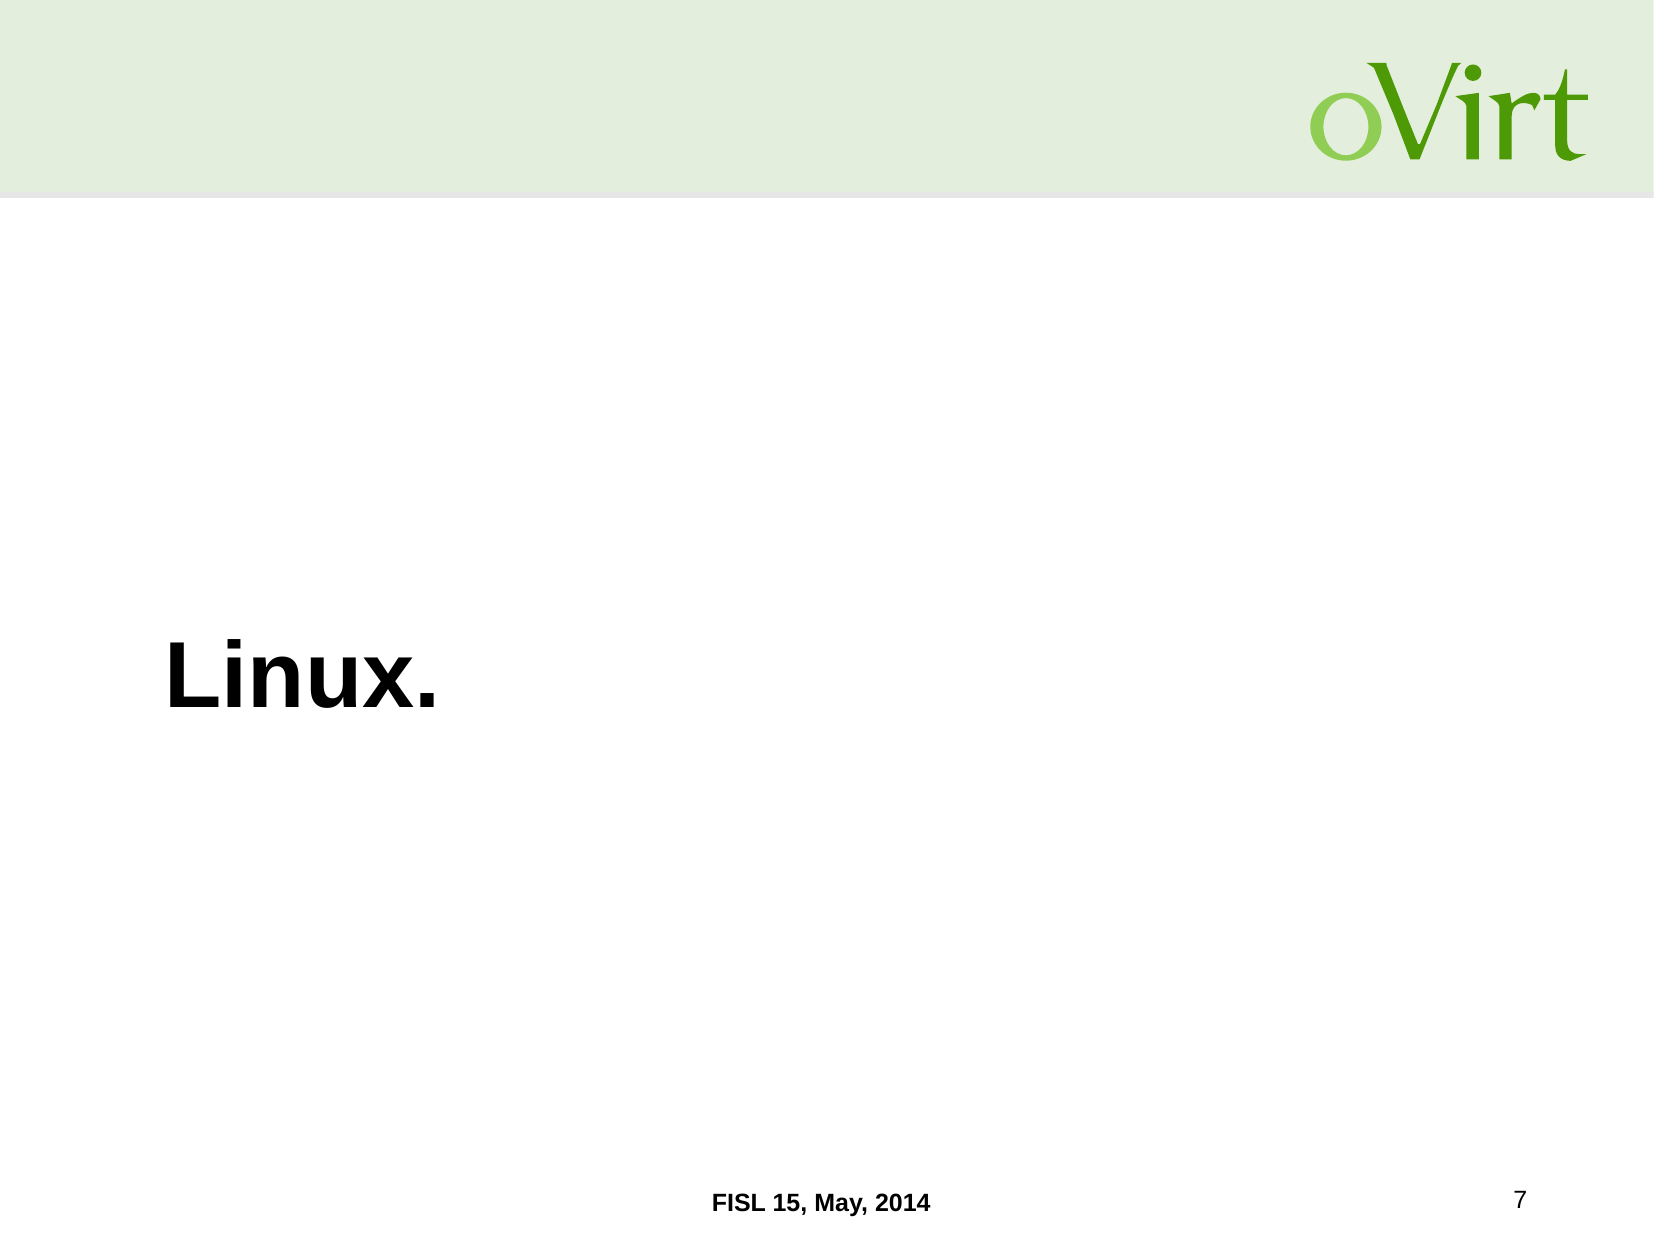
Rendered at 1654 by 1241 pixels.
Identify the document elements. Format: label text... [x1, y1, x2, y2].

text_box Linux. [150, 615, 1654, 750]
